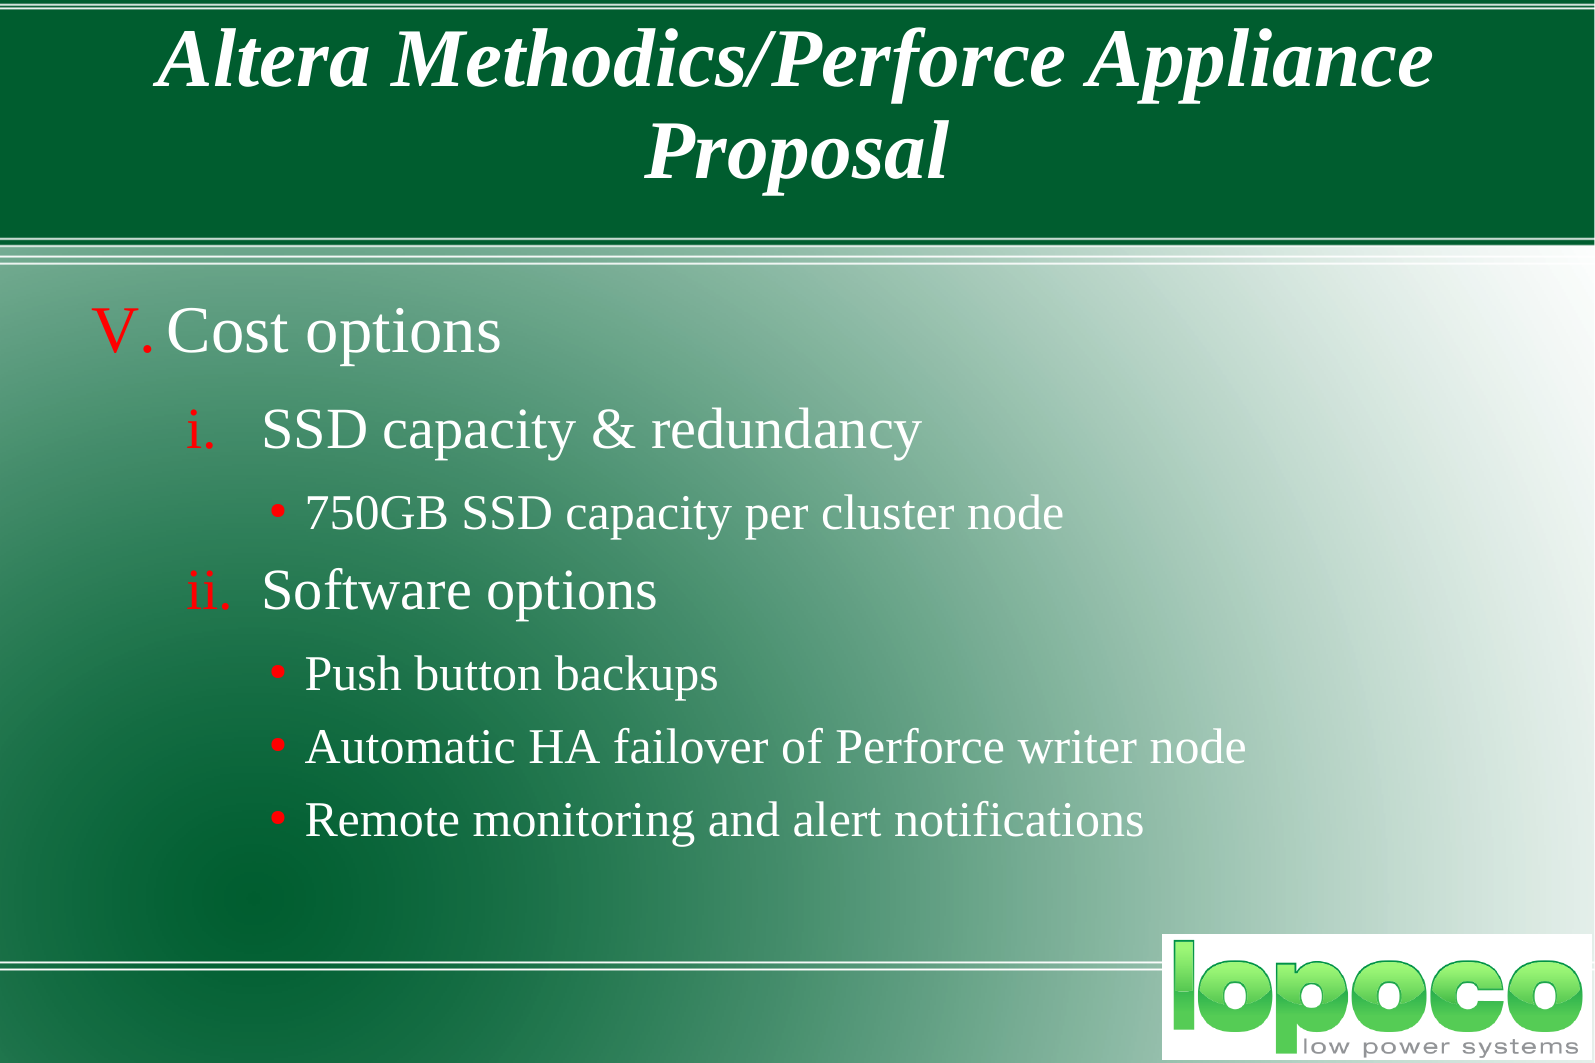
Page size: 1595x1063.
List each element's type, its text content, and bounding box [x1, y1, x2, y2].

title Altera Methodics/Perforce Appliance Proposal [79, 11, 1515, 197]
list Cost options SSD capacity & redundancy 750GB SSD capacity per cluster node Software options Push button backups Automatic HA failover of Perforce writer node Remote monitoring and alert notifications [73, 293, 1509, 979]
picture [0, 0, 1595, 1063]
